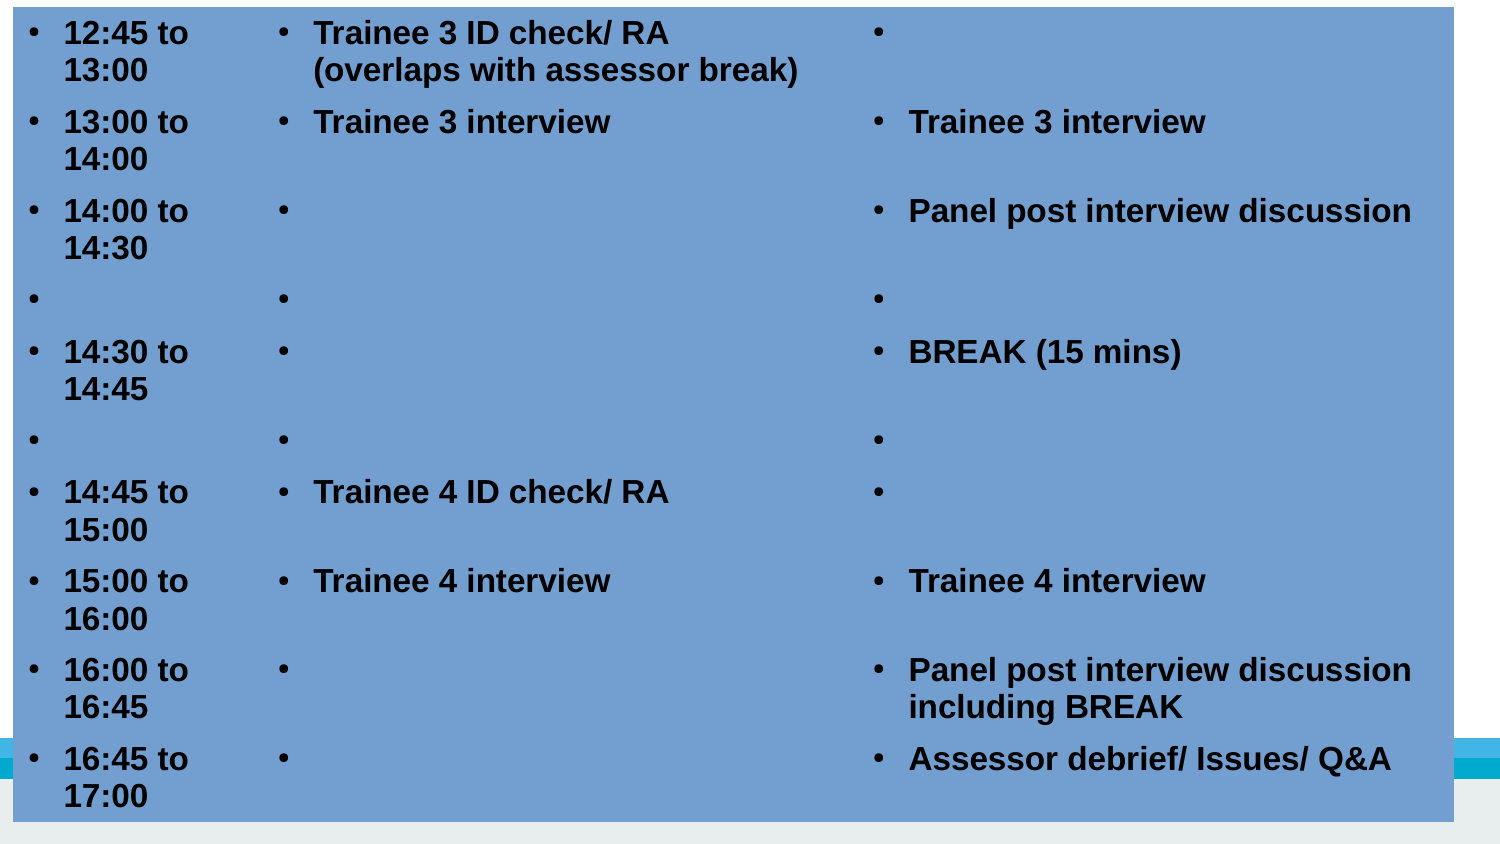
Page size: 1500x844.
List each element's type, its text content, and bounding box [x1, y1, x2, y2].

table_cell Trainee 4 ID check/ RA [263, 467, 858, 556]
table_cell [263, 415, 858, 467]
table_cell [263, 733, 858, 822]
table_cell 16:00 to 16:45 [13, 644, 263, 733]
table_cell [858, 467, 1454, 556]
table_cell Trainee 4 interview [858, 556, 1454, 644]
table_header Trainee 3 ID check/ RA (overlaps with assessor break) [263, 7, 858, 96]
table_cell [13, 274, 263, 326]
table_cell Assessor debrief/ Issues/ Q&A [858, 733, 1454, 822]
table_cell BREAK (15 mins) [858, 326, 1454, 415]
table_cell [13, 415, 263, 467]
table_cell 15:00 to 16:00 [13, 556, 263, 644]
table_cell 16:45 to 17:00 [13, 733, 263, 822]
table_cell Panel post interview discussion [858, 185, 1454, 274]
table_cell [263, 326, 858, 415]
table_cell Trainee 3 interview [858, 96, 1454, 185]
table_cell Panel post interview discussion including BREAK [858, 644, 1454, 733]
table_cell 14:30 to 14:45 [13, 326, 263, 415]
table_cell [858, 274, 1454, 326]
table_cell [263, 644, 858, 733]
table_cell [263, 274, 858, 326]
table_cell Trainee 4 interview [263, 556, 858, 644]
table_cell 14:45 to 15:00 [13, 467, 263, 556]
table_cell 14:00 to 14:30 [13, 185, 263, 274]
table_header [858, 7, 1454, 96]
table_cell [858, 415, 1454, 467]
table_cell Trainee 3 interview [263, 96, 858, 185]
table_header 12:45 to 13:00 [13, 7, 263, 96]
table_cell 13:00 to 14:00 [13, 96, 263, 185]
table_cell [263, 185, 858, 274]
